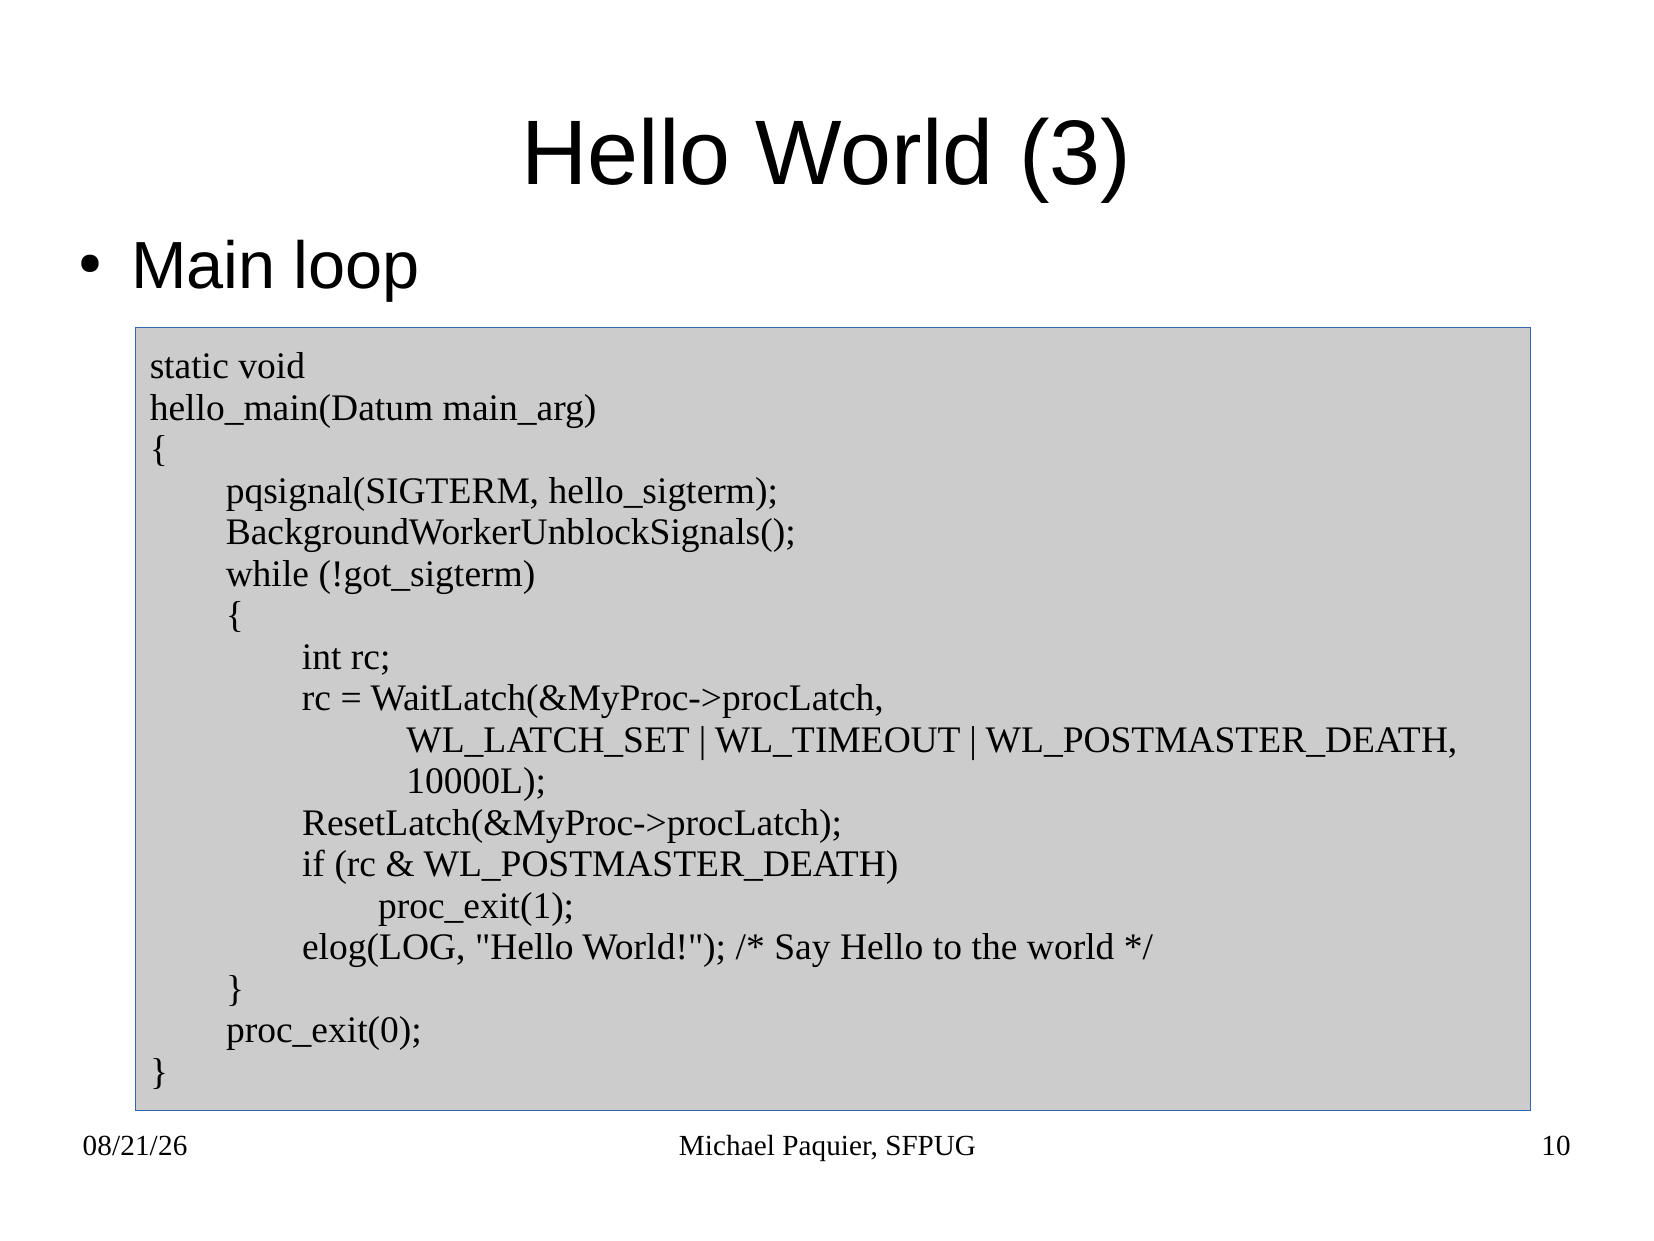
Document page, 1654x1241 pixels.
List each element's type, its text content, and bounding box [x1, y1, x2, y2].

title Hello World (3) [82, 49, 1571, 257]
text_box static void hello_main(Datum main_arg) { pqsignal(SIGTERM, hello_sigterm); BackgroundWorkerUnblockSignals(); while (!got_sigterm) { int rc; rc = WaitLatch(&MyProc->procLatch, WL_LATCH_SET | WL_TIMEOUT | WL_POSTMASTER_DEATH, 10000L); ResetLatch(&MyProc->procLatch); if (rc & WL_POSTMASTER_DEATH) proc_exit(1); elog(LOG, "Hello World!"); /* Say Hello to the world */ } proc_exit(0); } [135, 327, 1531, 1111]
list Main loop [60, 228, 1516, 319]
